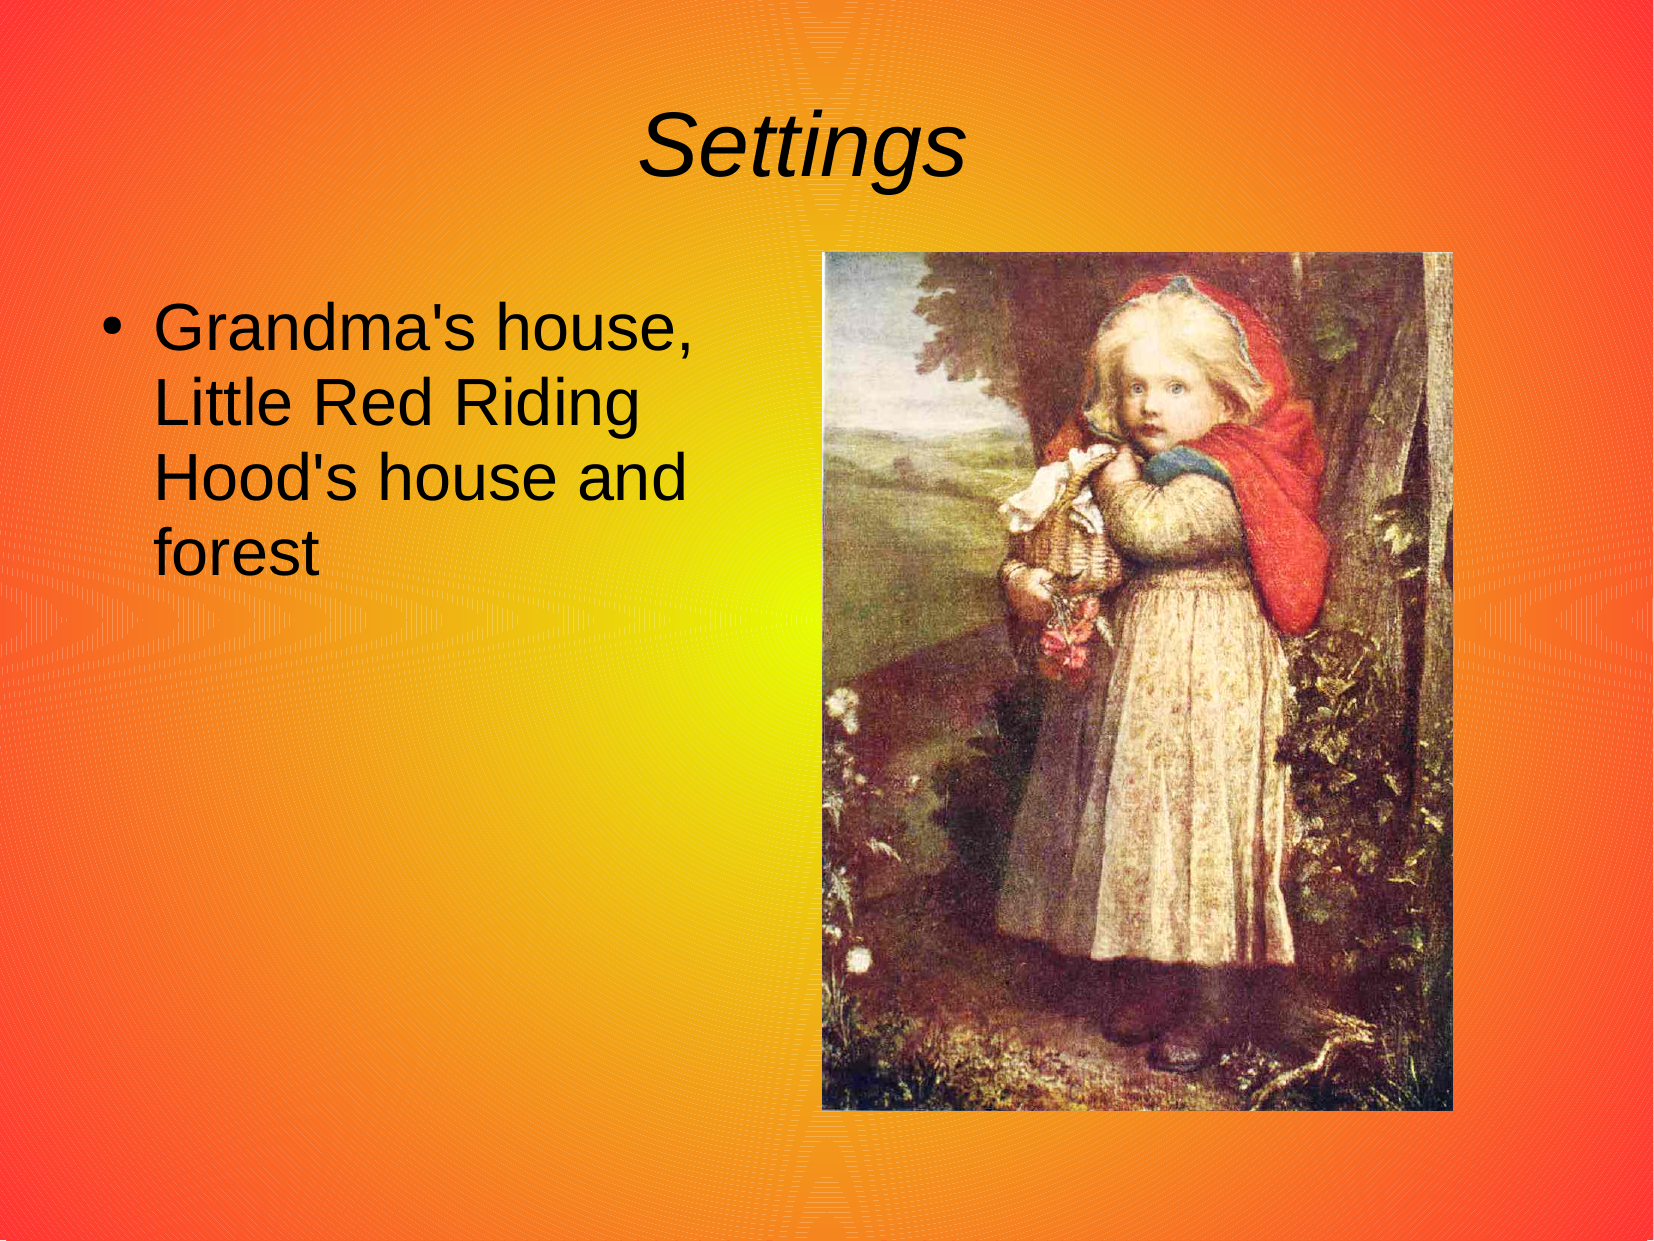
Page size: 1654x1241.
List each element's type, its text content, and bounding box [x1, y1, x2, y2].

picture [822, 252, 1453, 1111]
title Settings [59, 40, 1548, 249]
list Grandma's house, Little Red Riding Hood's house and forest [82, 290, 721, 1010]
